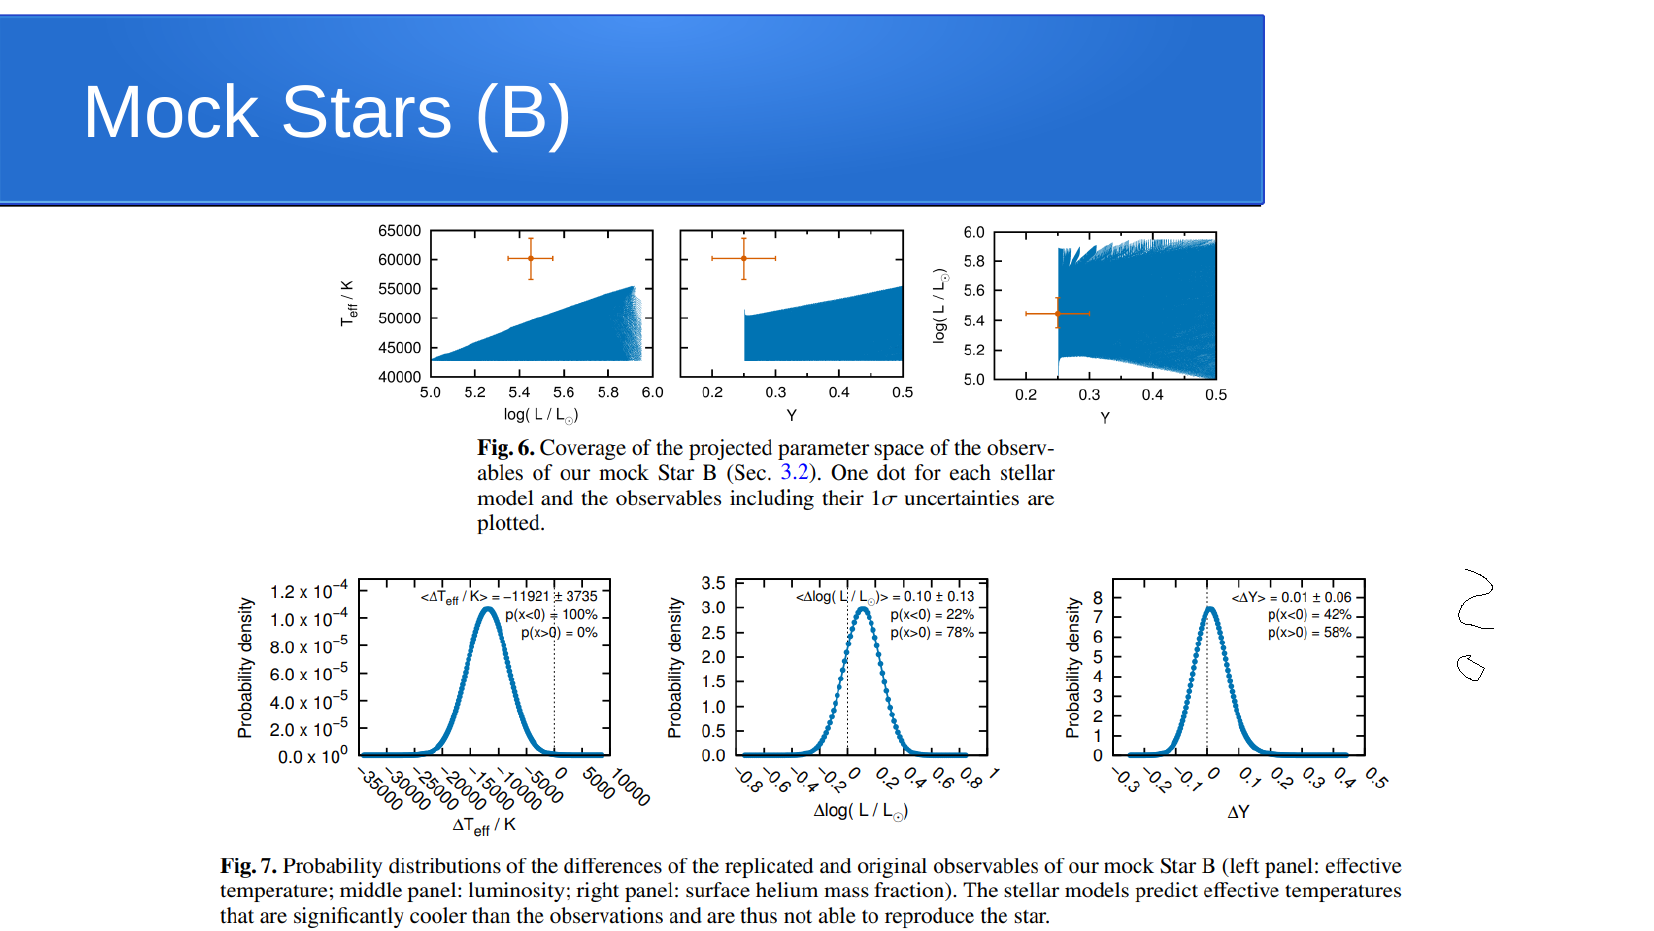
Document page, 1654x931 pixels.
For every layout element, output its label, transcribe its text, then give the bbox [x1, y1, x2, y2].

picture [135, 209, 1506, 931]
title Mock Stars (B) [82, 35, 1235, 189]
